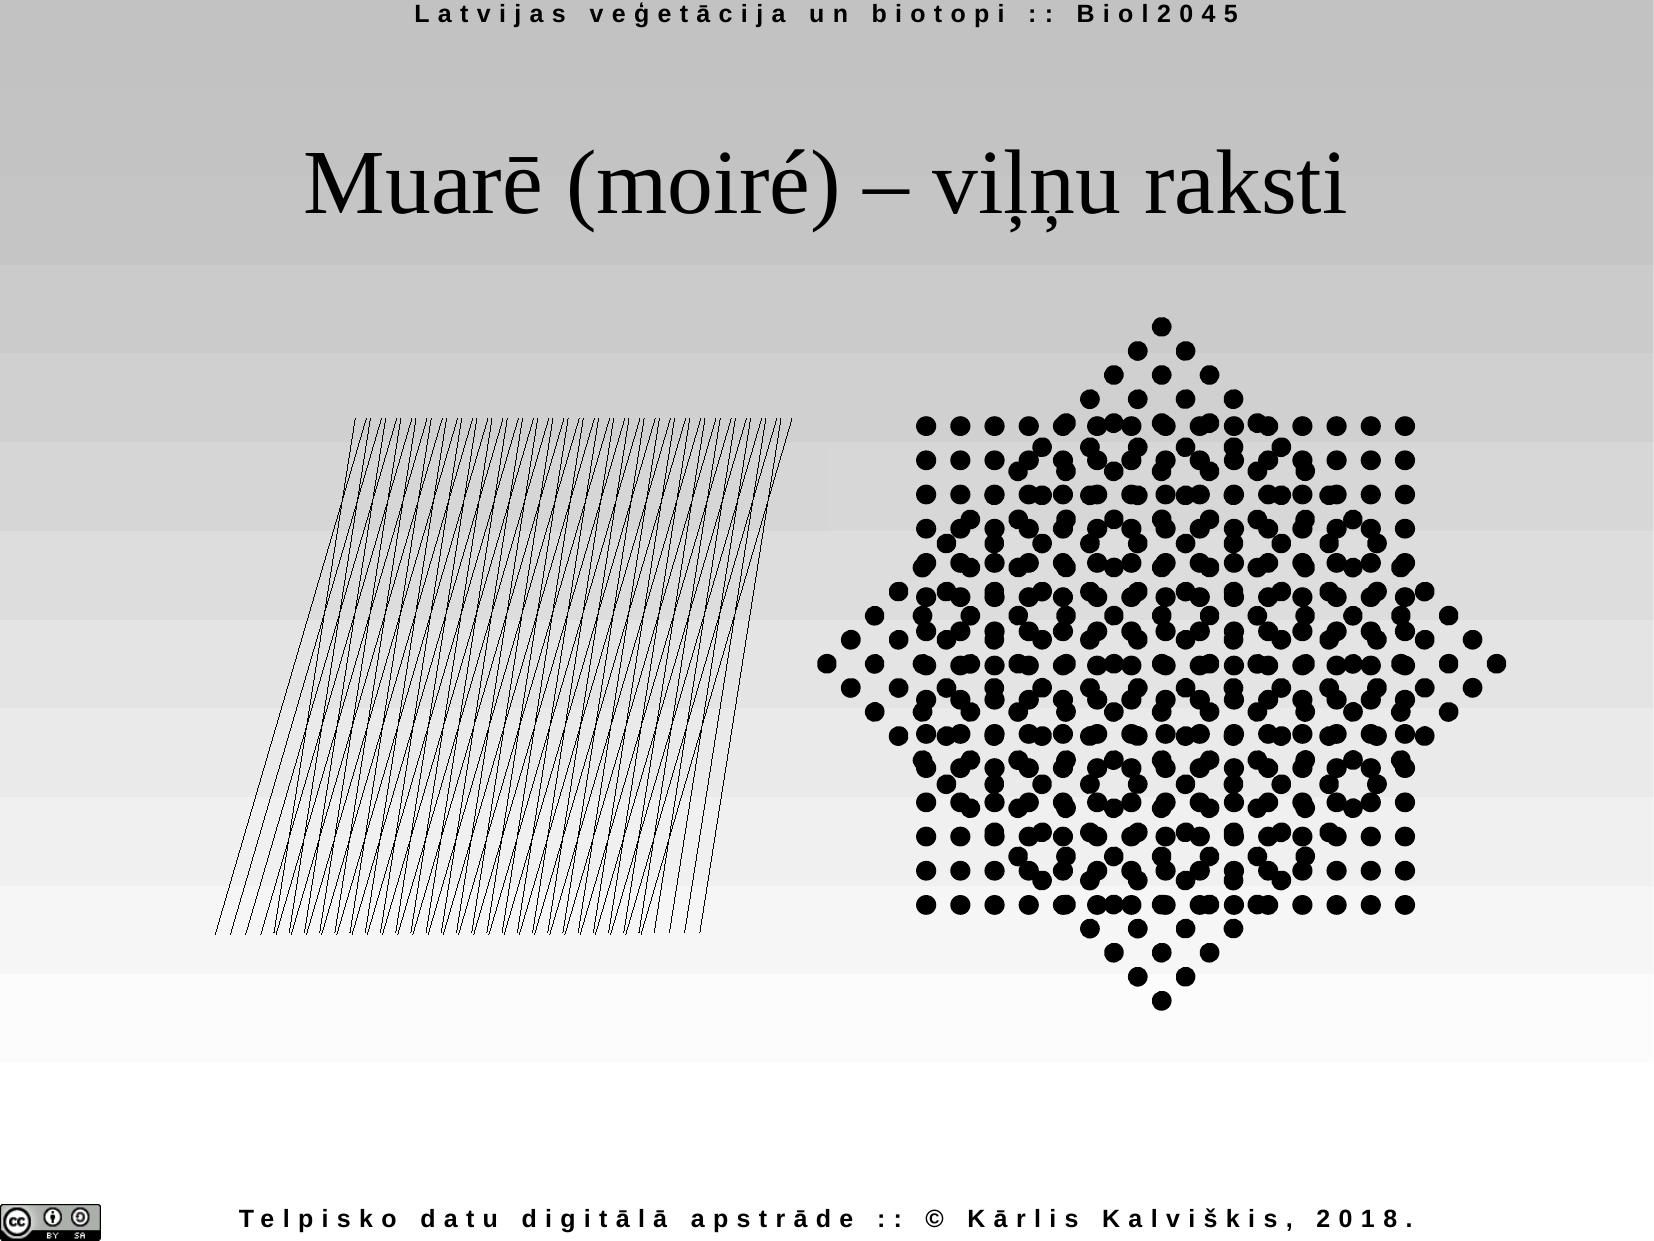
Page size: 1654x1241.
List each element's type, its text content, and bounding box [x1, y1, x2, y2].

text_box [912, 581, 981, 650]
text_box [1326, 860, 1347, 881]
text_box [1258, 724, 1291, 746]
text_box [1486, 653, 1507, 674]
text_box [1080, 509, 1148, 578]
text_box [1394, 792, 1416, 813]
text_box [1326, 654, 1381, 676]
text_box [984, 655, 1005, 676]
text_box [916, 895, 937, 915]
text_box [1080, 581, 1108, 608]
text_box [1018, 416, 1039, 437]
text_box [1175, 437, 1220, 482]
text_box [1247, 437, 1292, 482]
text_box [912, 689, 937, 722]
text_box [1152, 943, 1172, 963]
text_box [1052, 509, 1076, 539]
text_box [1223, 918, 1244, 939]
text_box [1151, 689, 1176, 722]
text_box [1247, 654, 1279, 676]
text_box [840, 629, 861, 650]
text_box [1175, 509, 1220, 554]
text_box [1052, 689, 1076, 722]
text_box [1052, 653, 1076, 676]
text_box [916, 416, 937, 437]
text_box [1189, 792, 1220, 819]
text_box [1438, 702, 1459, 722]
text_box [1360, 826, 1381, 847]
text_box [1176, 967, 1196, 987]
text_box [817, 653, 837, 674]
text_box [1390, 750, 1416, 778]
text_box [1151, 317, 1172, 337]
text_box [1175, 750, 1220, 795]
text_box [1155, 484, 1210, 505]
text_box [1080, 437, 1148, 482]
text_box [1360, 621, 1387, 650]
text_box [912, 750, 937, 778]
text_box [1008, 509, 1052, 554]
text_box [950, 484, 971, 505]
text_box [1018, 895, 1039, 915]
text_box [1292, 792, 1316, 819]
text_box [1319, 724, 1347, 746]
text_box [936, 750, 981, 795]
text_box [1189, 413, 1220, 437]
text_box [1008, 846, 1052, 891]
text_box [1155, 724, 1210, 746]
text_box [950, 552, 981, 578]
text_box [1151, 894, 1176, 915]
text_box [1292, 509, 1315, 539]
text_box [1247, 678, 1292, 722]
text_box [1223, 860, 1245, 891]
text_box [950, 416, 971, 437]
text_box [1080, 724, 1108, 746]
text_box [1360, 484, 1381, 505]
text_box [1319, 581, 1347, 608]
text_box [912, 552, 937, 578]
text_box [1394, 416, 1416, 437]
text_box [916, 860, 937, 881]
text_box [1189, 894, 1220, 915]
text_box [1394, 450, 1416, 471]
text_box [1176, 341, 1196, 361]
text_box [1052, 750, 1076, 778]
text_box [1247, 894, 1279, 915]
text_box [1223, 724, 1245, 746]
text_box [1391, 653, 1416, 676]
text_box [984, 895, 1005, 915]
text_box [984, 416, 1005, 437]
text_box [1080, 750, 1148, 819]
text_box [1223, 518, 1245, 573]
text_box [889, 630, 909, 650]
text_box [840, 678, 861, 698]
text_box [1152, 552, 1176, 578]
text_box [1008, 792, 1039, 819]
text_box [1087, 894, 1142, 915]
text_box [1223, 678, 1245, 710]
text_box [950, 654, 981, 676]
text_box [916, 518, 937, 539]
text_box [1018, 724, 1074, 746]
text_box [1292, 750, 1316, 778]
text_box [936, 678, 981, 722]
text_box [1087, 413, 1142, 437]
text_box [1394, 860, 1416, 881]
text_box [1292, 895, 1313, 915]
text_box [1360, 450, 1381, 471]
text_box [864, 654, 885, 674]
text_box [984, 758, 1005, 813]
text_box [888, 726, 909, 746]
text_box [1087, 653, 1142, 676]
text_box [888, 678, 909, 698]
text_box [1151, 822, 1220, 891]
text_box [1247, 552, 1279, 578]
text_box [1223, 822, 1245, 847]
text_box [1360, 724, 1387, 746]
text_box [1247, 750, 1291, 795]
title Muarē (moiré) – viļņu raksti [29, 49, 1625, 296]
text_box [1223, 758, 1245, 813]
text_box [1223, 389, 1244, 410]
text_box [1343, 606, 1363, 626]
text_box [1258, 484, 1313, 505]
text_box [1052, 894, 1076, 915]
text_box [864, 606, 885, 626]
text_box [1127, 341, 1148, 361]
text_box [1199, 365, 1220, 385]
text_box [1052, 450, 1076, 482]
text_box [984, 621, 1005, 650]
text_box [1121, 822, 1148, 847]
text_box [1152, 653, 1176, 676]
text_box [950, 826, 971, 847]
text_box [1199, 943, 1220, 963]
text_box [1121, 724, 1148, 746]
text_box [1292, 689, 1316, 722]
text_box [1462, 630, 1483, 650]
text_box [1121, 484, 1148, 506]
text_box [1223, 416, 1245, 471]
text_box [1008, 677, 1052, 722]
text_box [936, 509, 981, 554]
text_box [950, 895, 971, 915]
text_box [1104, 943, 1124, 963]
text_box [1394, 724, 1435, 746]
text_box [1360, 416, 1381, 437]
text_box [1247, 413, 1279, 437]
text_box [916, 724, 971, 746]
text_box [1319, 822, 1347, 847]
text_box [1103, 365, 1124, 385]
text_box [1292, 552, 1315, 578]
text_box [1080, 621, 1108, 650]
text_box [1319, 621, 1347, 650]
text_box [1008, 653, 1039, 676]
text_box [1258, 822, 1316, 881]
text_box [1121, 860, 1148, 891]
text_box [1080, 822, 1108, 847]
text_box [1080, 484, 1108, 506]
text_box [1223, 484, 1245, 505]
text_box [916, 826, 937, 847]
text_box [1008, 437, 1052, 482]
text_box [1326, 450, 1347, 471]
text_box [1018, 822, 1076, 881]
text_box [1151, 450, 1176, 482]
text_box [950, 792, 981, 818]
text_box [1360, 895, 1381, 915]
text_box [1319, 678, 1387, 722]
text_box [1052, 552, 1076, 578]
text_box [1319, 509, 1387, 578]
text_box [1223, 655, 1245, 676]
text_box [1394, 484, 1416, 505]
text_box [1175, 389, 1196, 409]
text_box [1462, 677, 1483, 698]
text_box [1127, 389, 1148, 410]
text_box [1394, 826, 1416, 847]
text_box [1151, 365, 1172, 385]
text_box [1439, 653, 1459, 674]
text_box [1247, 509, 1291, 554]
text_box [1414, 678, 1435, 698]
text_box [984, 822, 1005, 847]
text_box [1247, 792, 1279, 818]
text_box [1390, 689, 1416, 722]
picture [0, 0, 1654, 1241]
text_box [1080, 678, 1148, 722]
text_box [1394, 518, 1416, 539]
text_box [1152, 581, 1220, 650]
text_box [984, 450, 1005, 471]
text_box [1121, 581, 1148, 608]
text_box [1394, 895, 1416, 915]
text_box [1018, 484, 1074, 505]
text_box [1127, 918, 1148, 939]
text_box [916, 792, 937, 813]
text_box [912, 654, 937, 676]
text_box [1151, 750, 1176, 778]
text_box [1292, 587, 1315, 642]
text_box [1292, 724, 1313, 744]
text_box [984, 581, 1005, 608]
text_box [1104, 605, 1124, 626]
text_box [889, 581, 909, 602]
text_box [1008, 552, 1039, 578]
text_box [1189, 653, 1220, 676]
text_box [1152, 991, 1172, 1011]
text_box [1319, 750, 1387, 818]
text_box [1247, 846, 1292, 891]
text_box [1223, 621, 1245, 650]
text_box [1152, 509, 1176, 539]
text_box [1008, 750, 1052, 795]
text_box [1319, 484, 1347, 505]
text_box [1391, 581, 1435, 650]
text_box [1360, 860, 1381, 881]
text_box [1439, 605, 1459, 626]
text_box [1080, 389, 1100, 410]
text_box [1247, 581, 1292, 650]
text_box [984, 724, 1005, 746]
text_box [984, 860, 1005, 881]
text_box [984, 518, 1005, 573]
text_box [916, 450, 937, 471]
text_box [1292, 416, 1313, 437]
text_box [1326, 416, 1347, 437]
text_box [864, 702, 885, 722]
text_box [950, 860, 971, 881]
text_box [1151, 413, 1176, 437]
text_box [916, 484, 937, 505]
text_box [1151, 792, 1176, 819]
text_box [1176, 918, 1196, 939]
text_box [1223, 581, 1245, 608]
text_box [1223, 895, 1245, 915]
text_box [1052, 413, 1076, 437]
text_box [1292, 450, 1316, 482]
text_box [1326, 895, 1347, 915]
text_box [1080, 846, 1124, 891]
text_box [1391, 552, 1416, 578]
text_box [1121, 621, 1148, 650]
text_box [1175, 677, 1220, 722]
text_box [1189, 552, 1220, 578]
text_box [984, 678, 1005, 710]
text_box [1080, 918, 1100, 939]
text_box [1008, 581, 1076, 650]
text_box [1360, 581, 1387, 608]
text_box [1292, 654, 1315, 676]
text_box [1127, 967, 1148, 987]
text_box [950, 450, 971, 471]
text_box [984, 484, 1005, 505]
text_box [1052, 792, 1076, 819]
